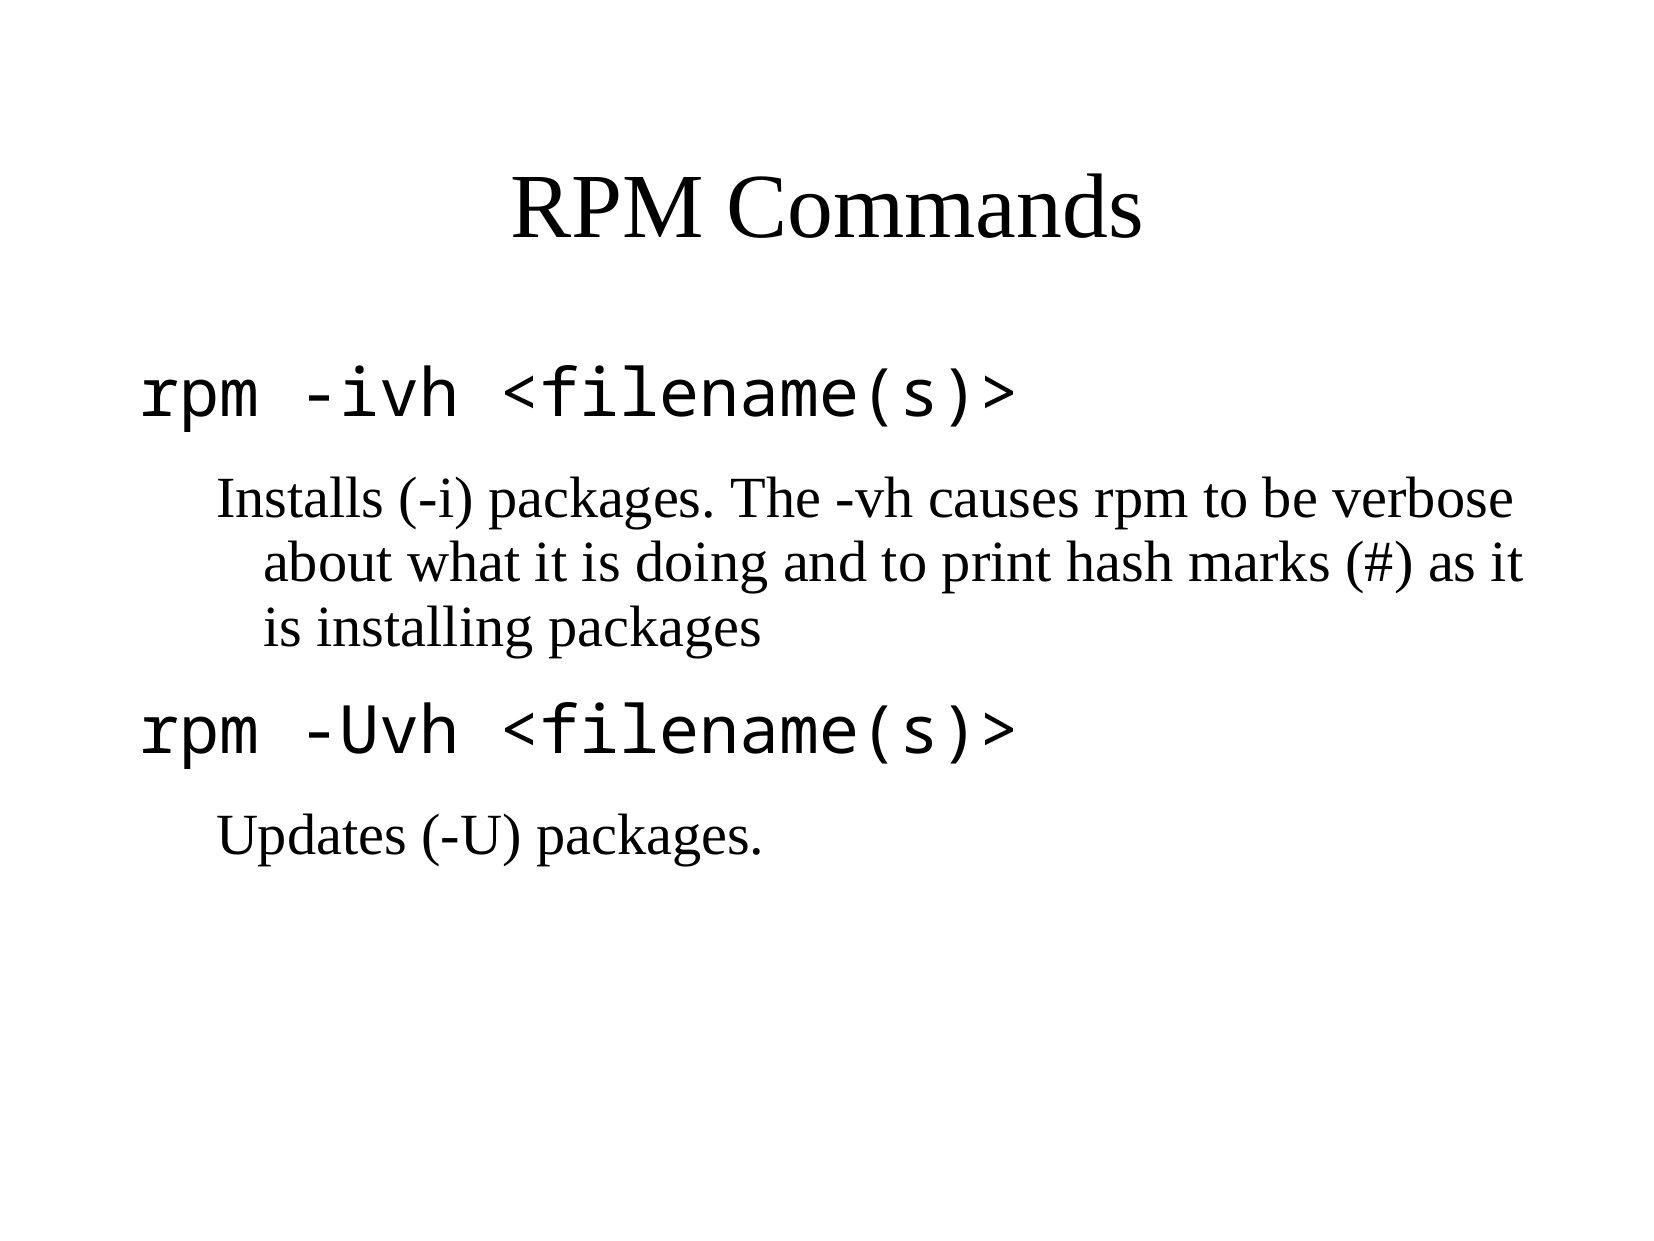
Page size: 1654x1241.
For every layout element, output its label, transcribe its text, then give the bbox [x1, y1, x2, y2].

title RPM Commands [121, 102, 1534, 311]
list rpm -ivh <filename(s)> Installs (-i) packages. The -vh causes rpm to be verbose about what it is doing and to print hash marks (#) as it is installing packages rpm -Uvh <filename(s)> Updates (-U) packages. [121, 344, 1534, 1127]
